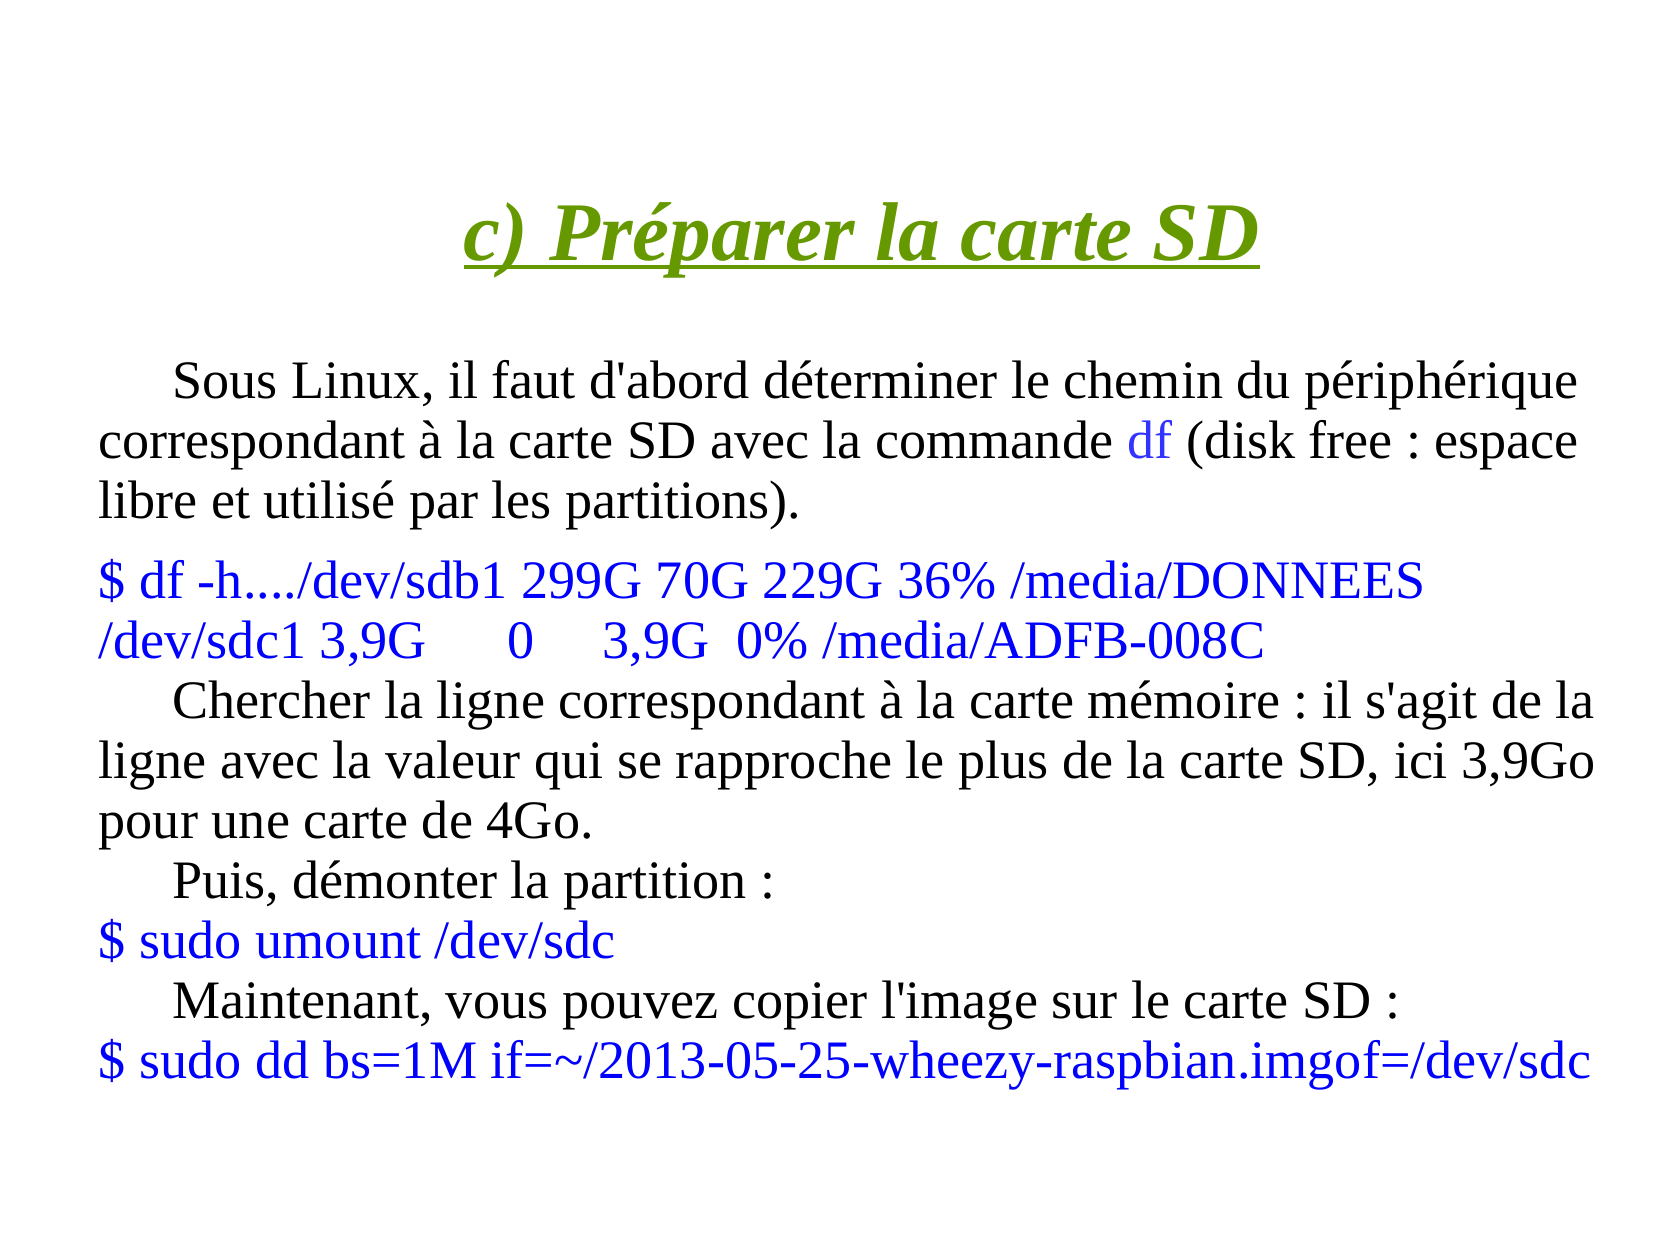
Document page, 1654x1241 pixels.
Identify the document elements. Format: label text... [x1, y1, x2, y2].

text_box Sous Linux, il faut d'abord déterminer le chemin du périphérique correspondant à la carte SD avec la commande df (disk free : espace libre et utilisé par les partitions). $ df -h..../dev/sdb1 299G 70G 229G 36% /media/DONNEES /dev/sdc1 3,9G 0 3,9G 0% /media/ADFB-008C Chercher la ligne correspondant à la carte mémoire : il s'agit de la ligne avec la valeur qui se rapproche le plus de la carte SD, ici 3,9Go pour une carte de 4Go. Puis, démonter la partition : $ sudo umount /dev/sdc Maintenant, vous pouvez copier l'image sur le carte SD : $ sudo dd bs=1M if=~/2013-05-25-wheezy-raspbian.imgof=/dev/sdc [83, 342, 1619, 1177]
subtitle c) Préparer la carte SD [118, 0, 1607, 342]
